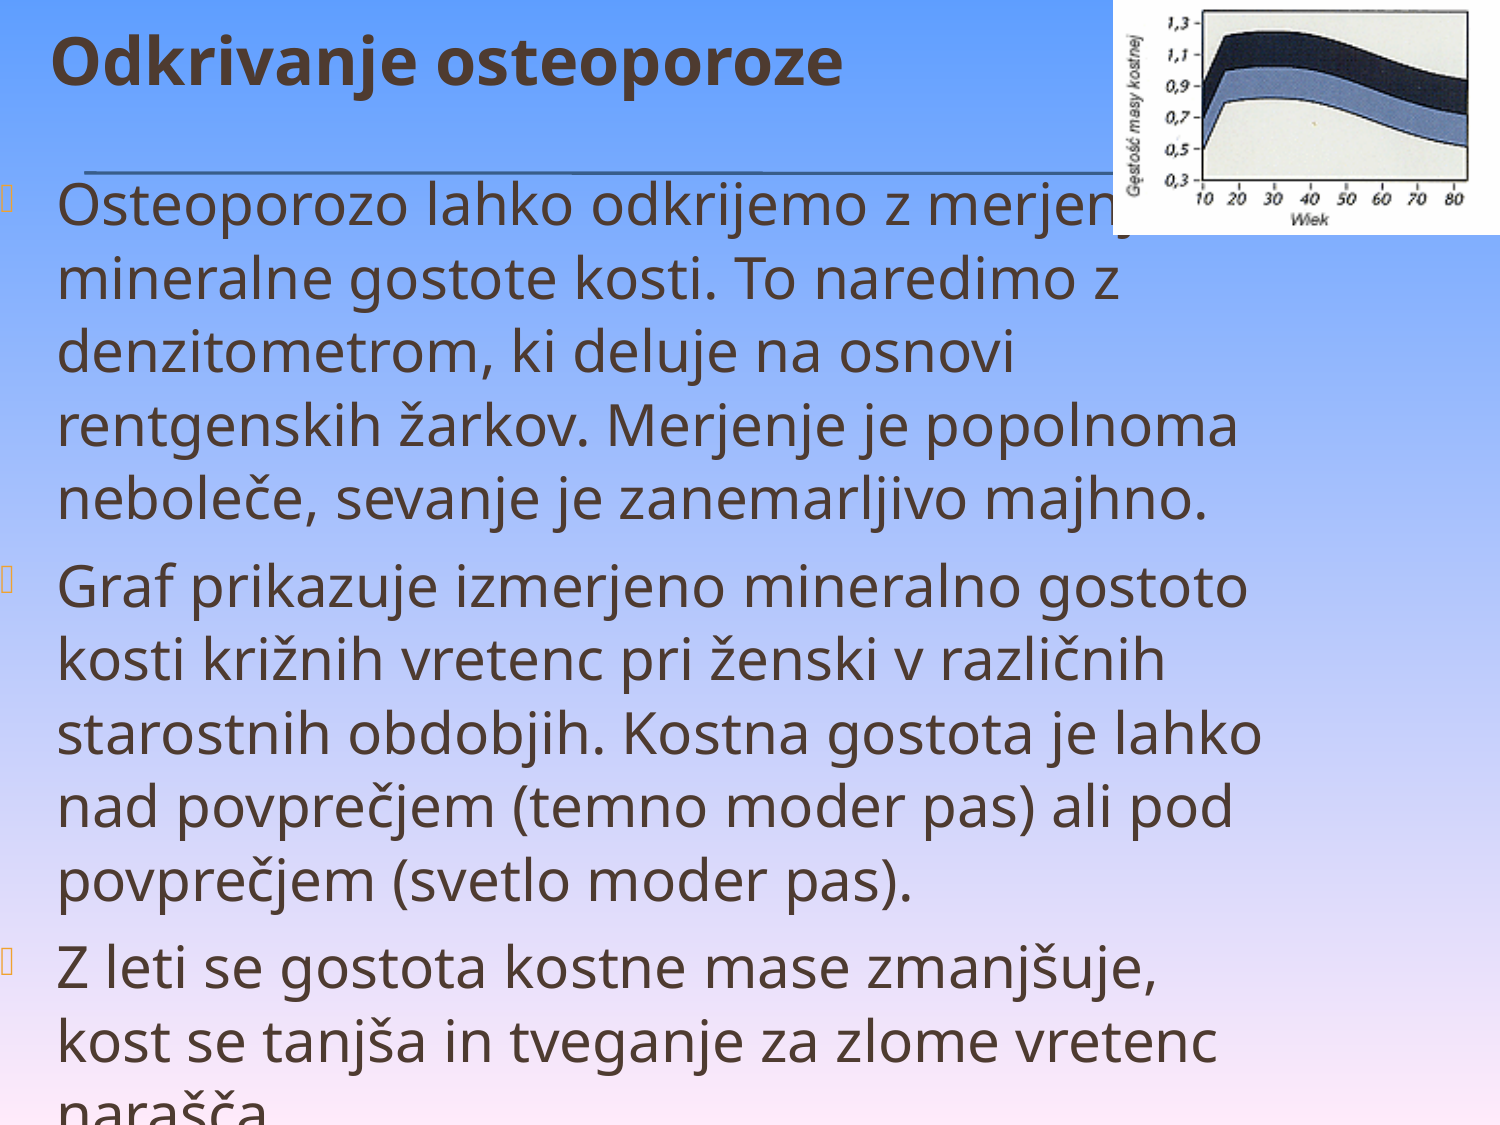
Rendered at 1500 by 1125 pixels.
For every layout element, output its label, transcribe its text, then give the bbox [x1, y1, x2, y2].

title Odkrivanje osteoporoze [49, 75, 1113, 164]
picture [1113, 0, 1500, 235]
list Osteoporozo lahko odkrijemo z merjenjem mineralne gostote kosti. To naredimo z denzitometrom, ki deluje na osnovi rentgenskih žarkov. Merjenje je popolnoma neboleče, sevanje je zanemarljivo majhno. Graf prikazuje izmerjeno mineralno gostoto kosti križnih vretenc pri ženski v različnih starostnih obdobjih. Kostna gostota je lahko nad povprečjem (temno moder pas) ali pod povprečjem (svetlo moder pas). Z leti se gostota kostne mase zmanjšuje, kost se tanjša in tveganje za zlome vretenc narašča. [0, 164, 1275, 1091]
